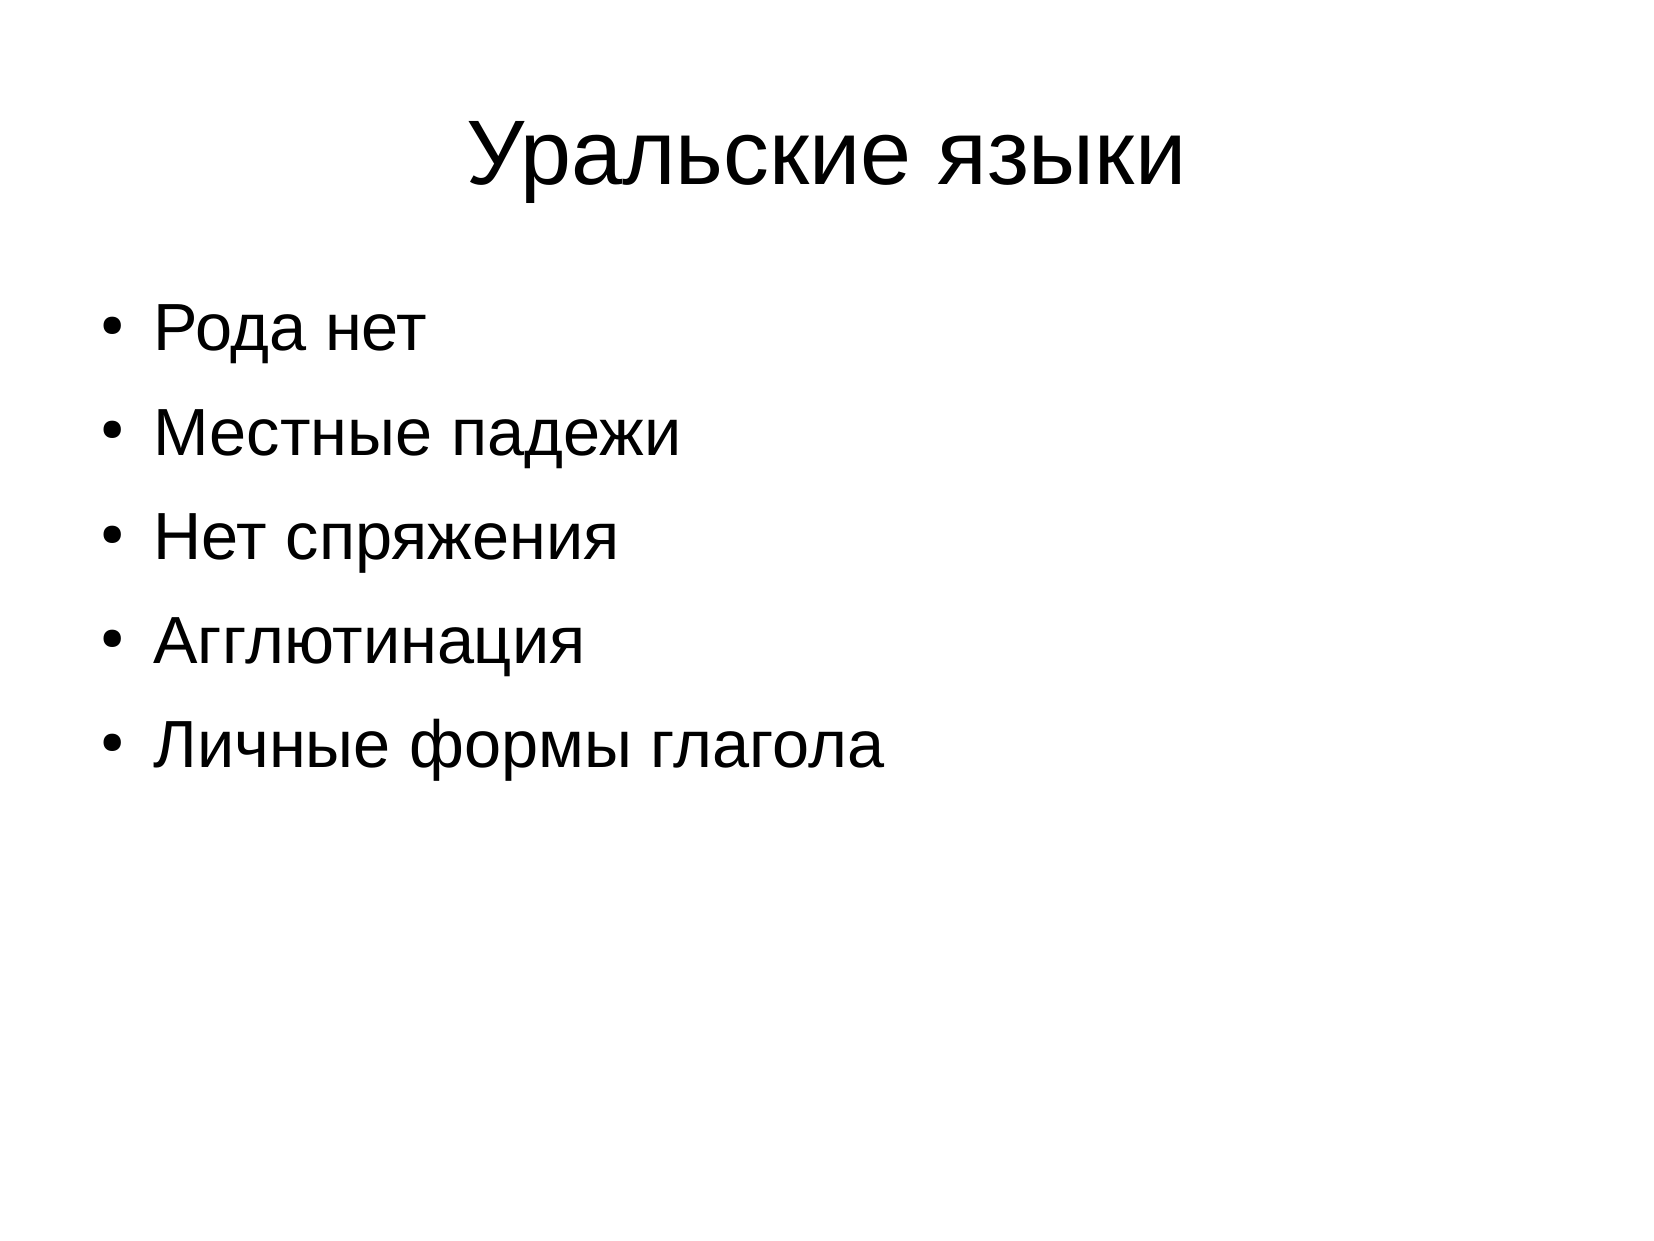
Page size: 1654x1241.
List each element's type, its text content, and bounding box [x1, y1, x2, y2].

list Рода нет Местные падежи Нет спряжения Агглютинация Личные формы глагола [82, 290, 1571, 1109]
title Уральские языки [82, 49, 1571, 257]
